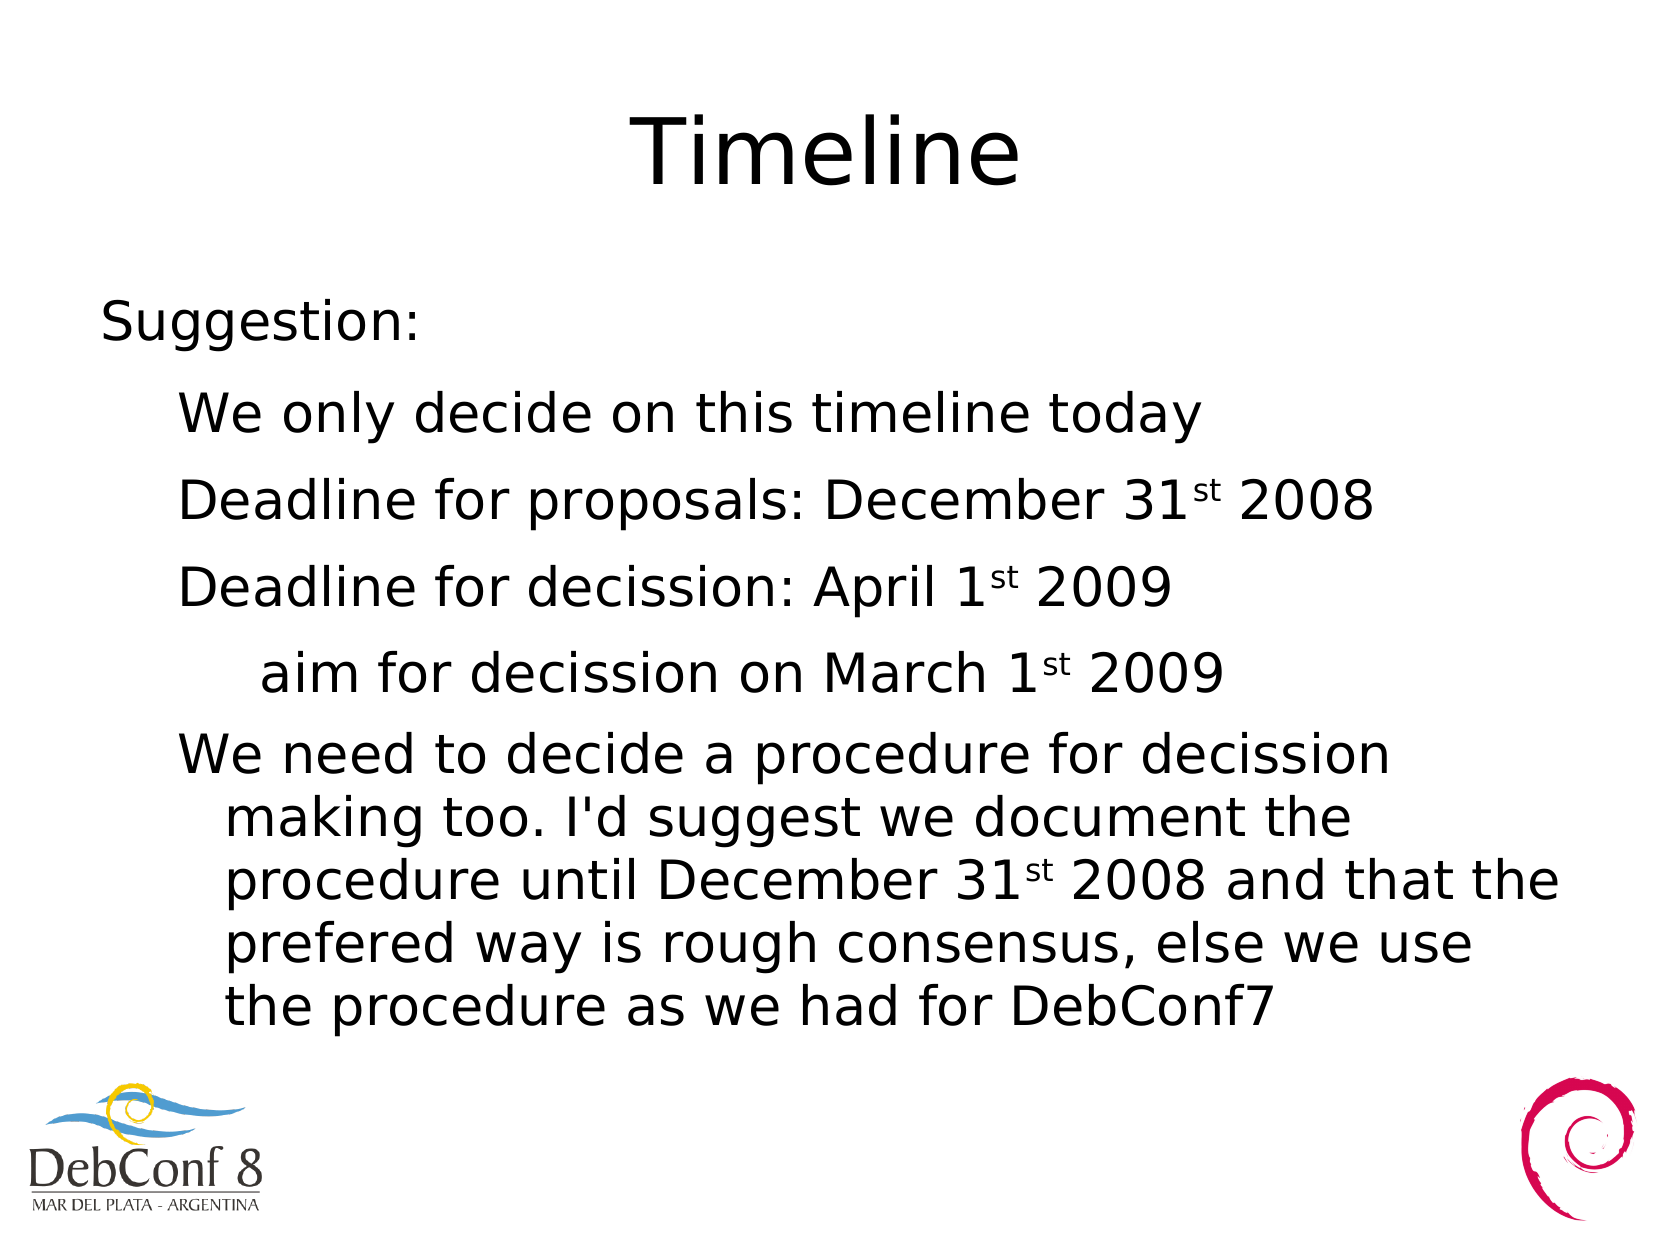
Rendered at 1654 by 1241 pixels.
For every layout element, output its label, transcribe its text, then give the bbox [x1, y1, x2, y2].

title Timeline [82, 49, 1571, 257]
picture [1519, 1075, 1638, 1222]
list Suggestion: We only decide on this timeline today Deadline for proposals: December 31st 2008 Deadline for decission: April 1st 2009 aim for decission on March 1st 2009 We need to decide a procedure for decission making too. I'd suggest we document the procedure until December 31st 2008 and that the prefered way is rough consensus, else we use the procedure as we had for DebConf7 [82, 290, 1571, 1109]
picture [29, 1082, 262, 1211]
